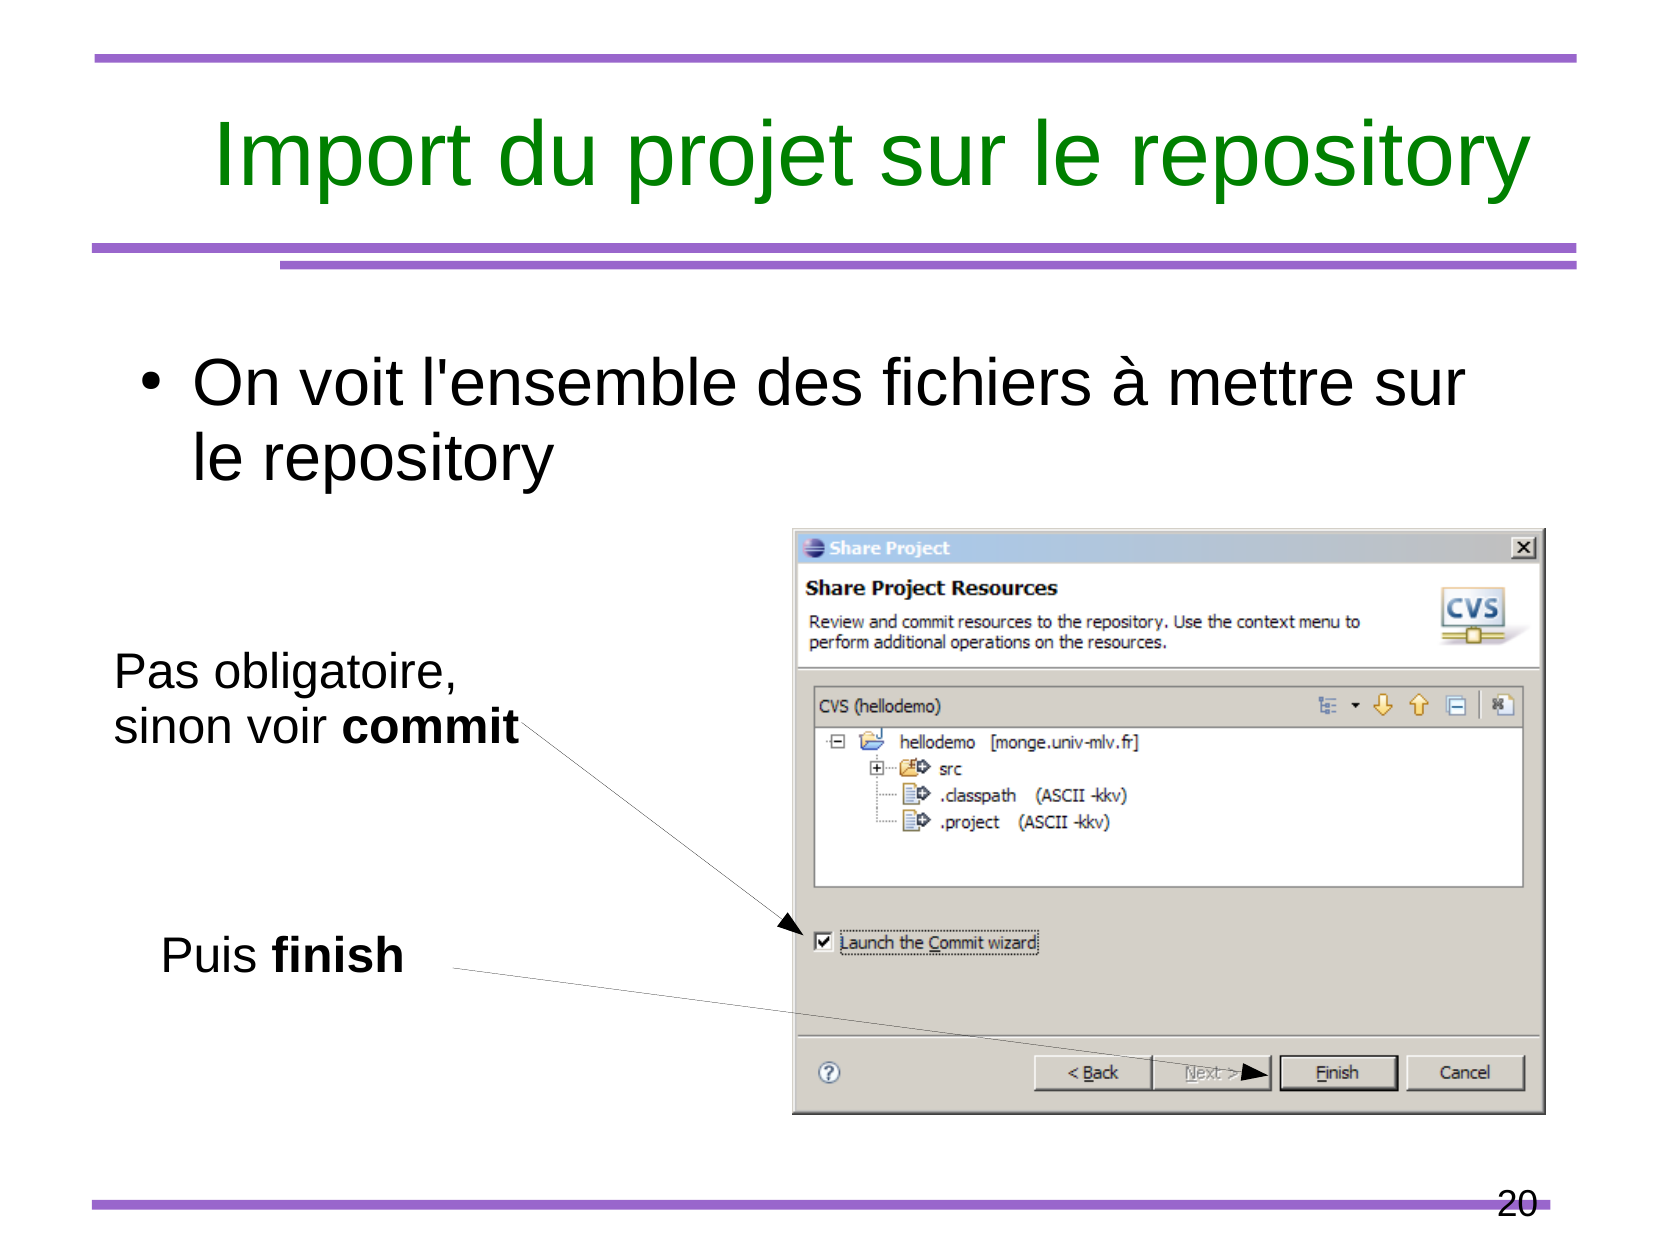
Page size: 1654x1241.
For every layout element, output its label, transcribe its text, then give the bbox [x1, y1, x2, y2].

text_box Pas obligatoire, sinon voir commit [113, 642, 690, 755]
list On voit l'ensemble des fichiers à mettre sur le repository [121, 344, 1534, 1165]
title Import du projet sur le repository [121, 49, 1534, 257]
text_box Puis finish [160, 926, 449, 983]
picture [1534, 528, 1546, 1115]
